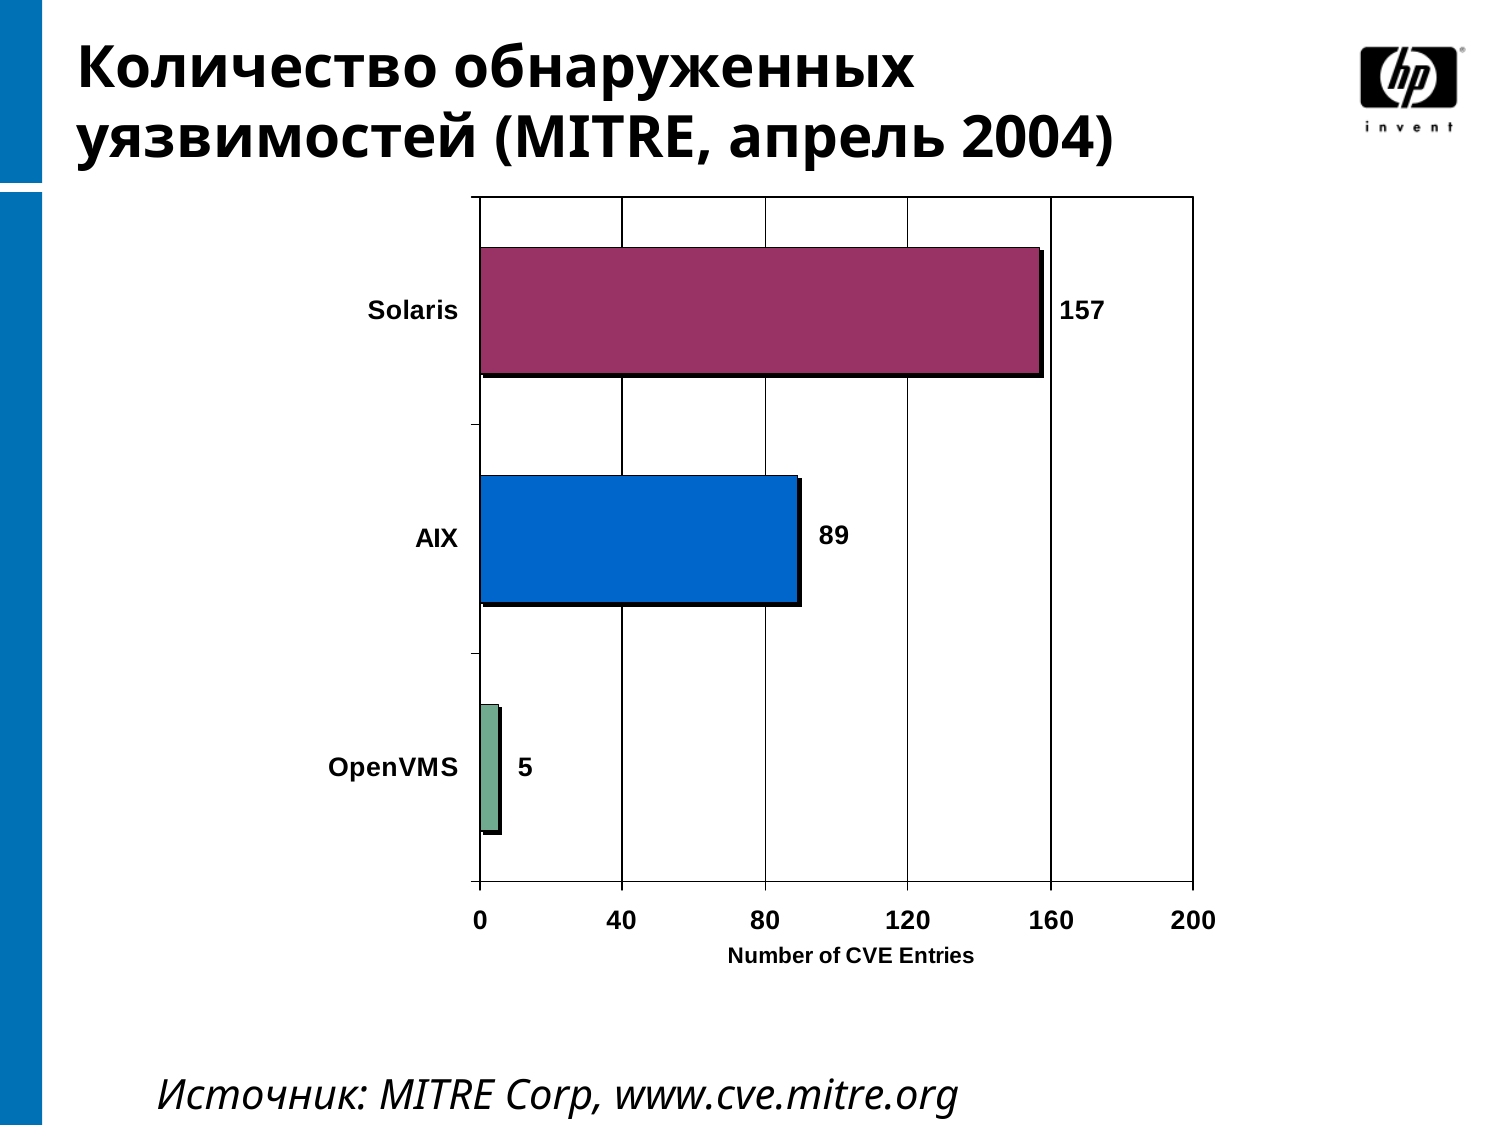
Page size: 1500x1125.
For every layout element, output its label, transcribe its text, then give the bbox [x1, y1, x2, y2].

text_box Количество обнаруженных уязвимостей (MITRE, апрель 2004) [76, 31, 1280, 167]
chart [273, 189, 1253, 1030]
text_box Источник: MITRE Corp, www.cve.mitre.org [141, 1059, 1411, 1125]
picture [1350, 37, 1472, 141]
